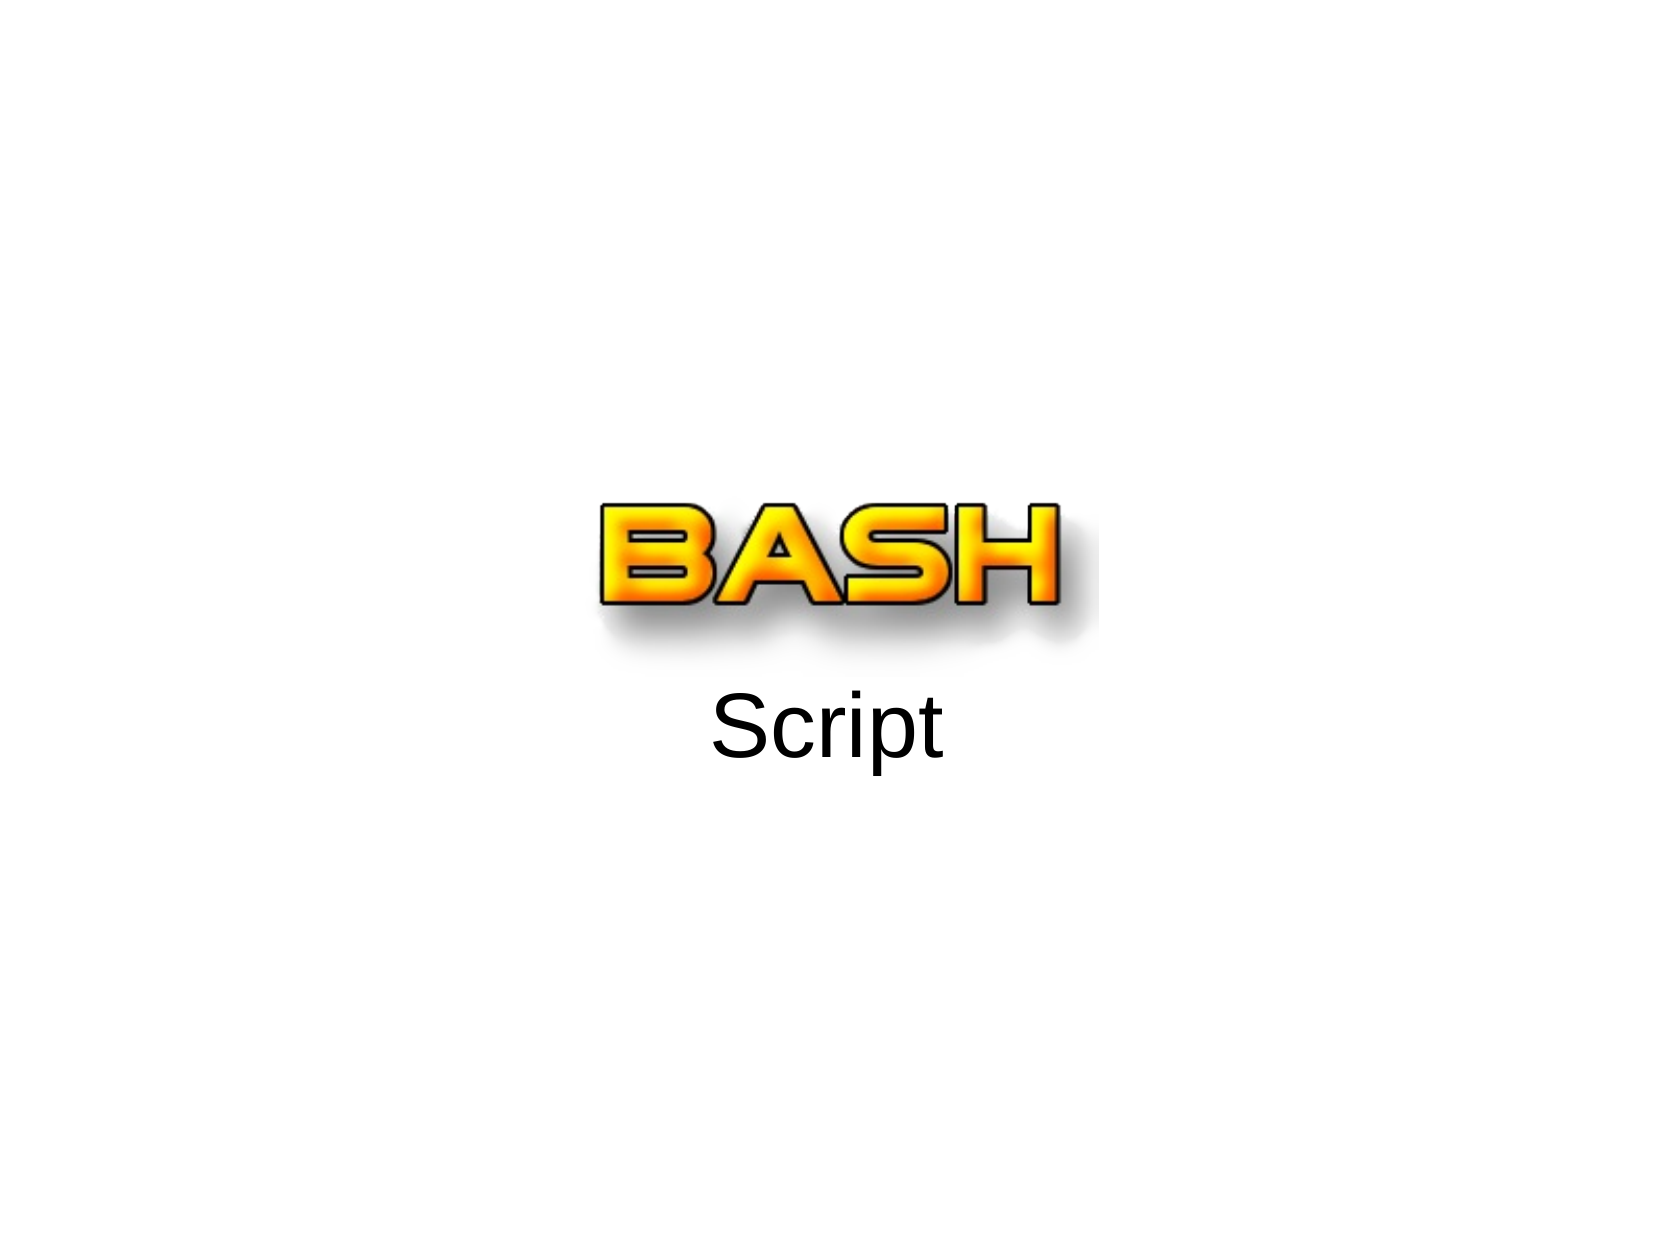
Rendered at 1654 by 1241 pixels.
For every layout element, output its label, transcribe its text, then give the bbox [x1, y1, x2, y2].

title Script [82, 629, 1571, 822]
picture [565, 451, 1099, 629]
